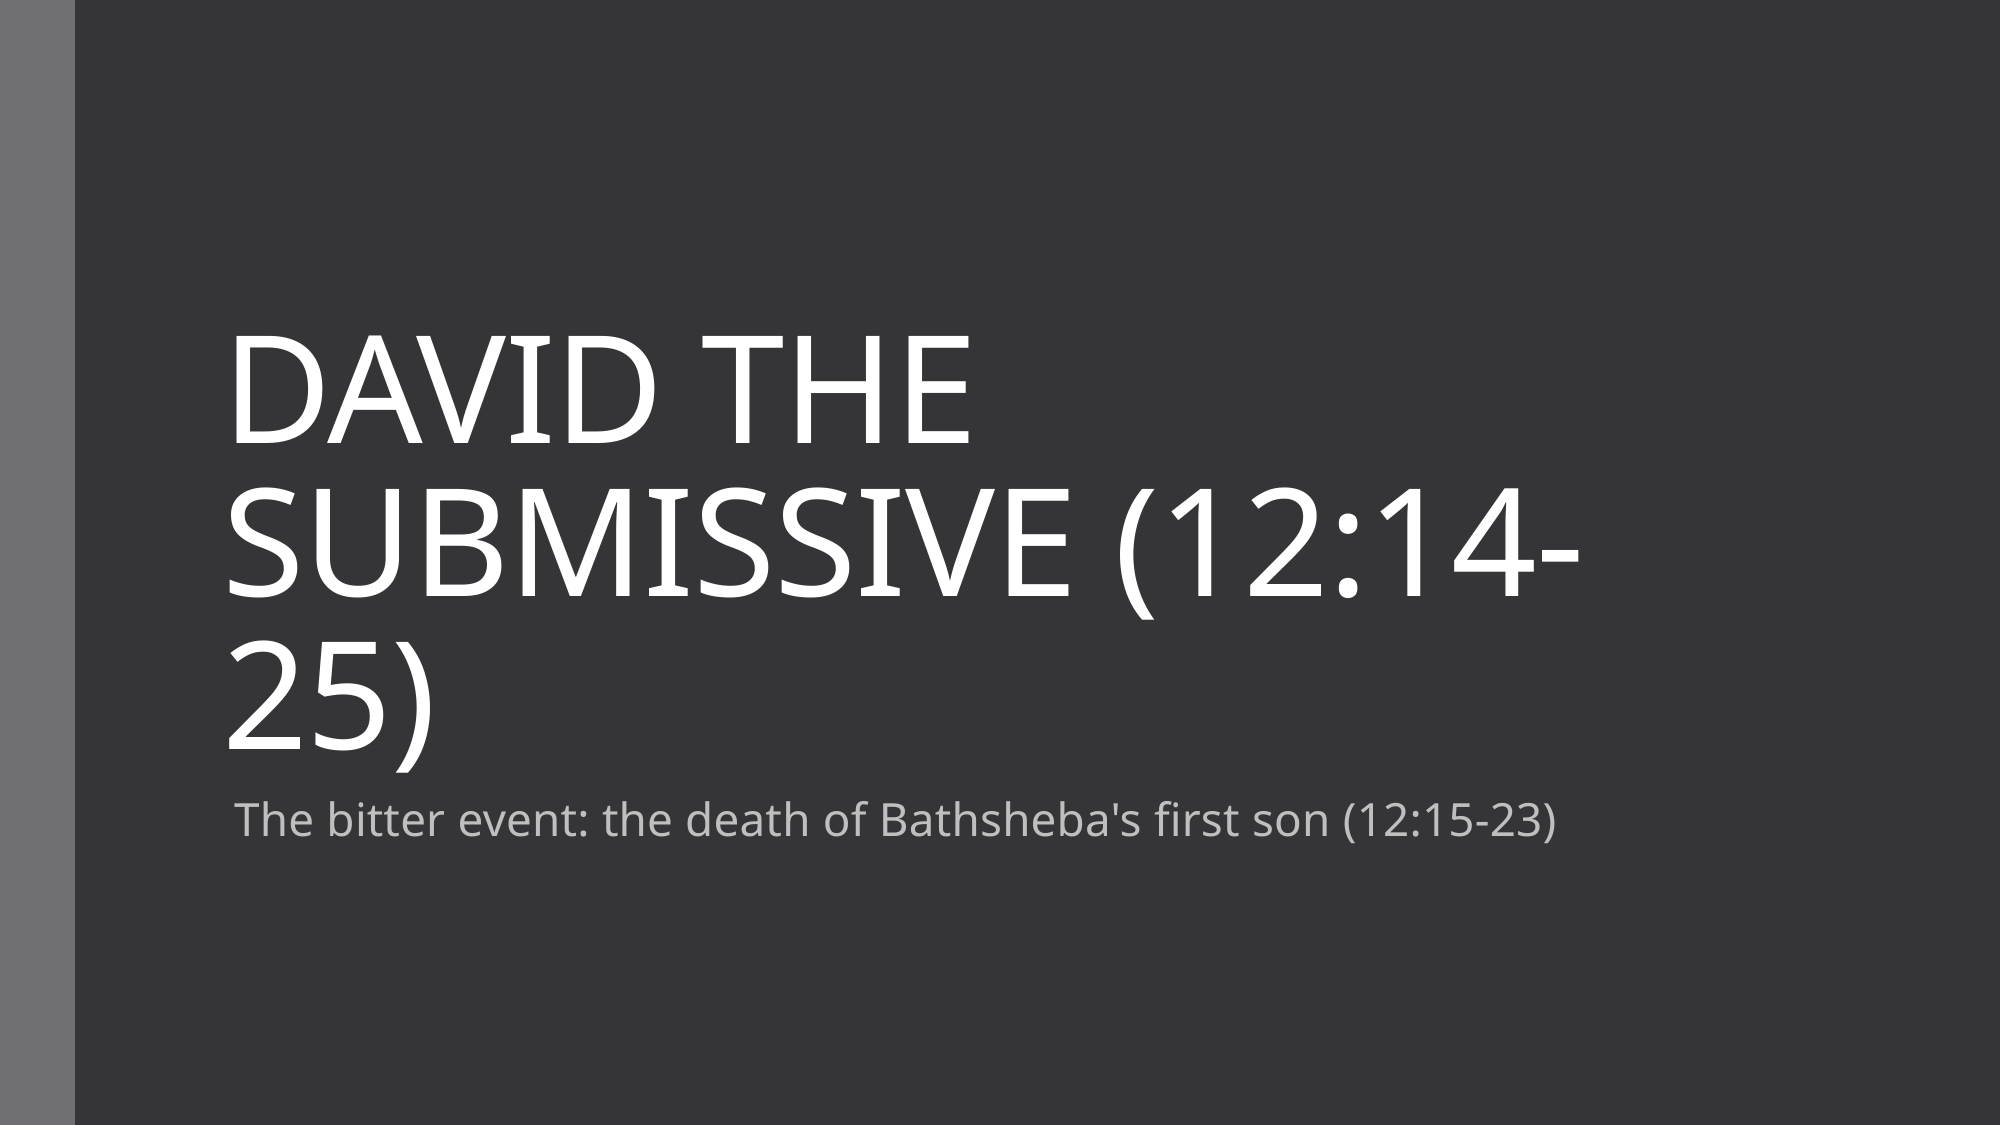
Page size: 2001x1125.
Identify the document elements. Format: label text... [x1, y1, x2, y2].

title DAVID THE SUBMISSIVE (12:14-25) [206, 124, 1752, 787]
subtitle The bitter event: the death of Bathsheba's first son (12:15-23) [206, 787, 1752, 1066]
